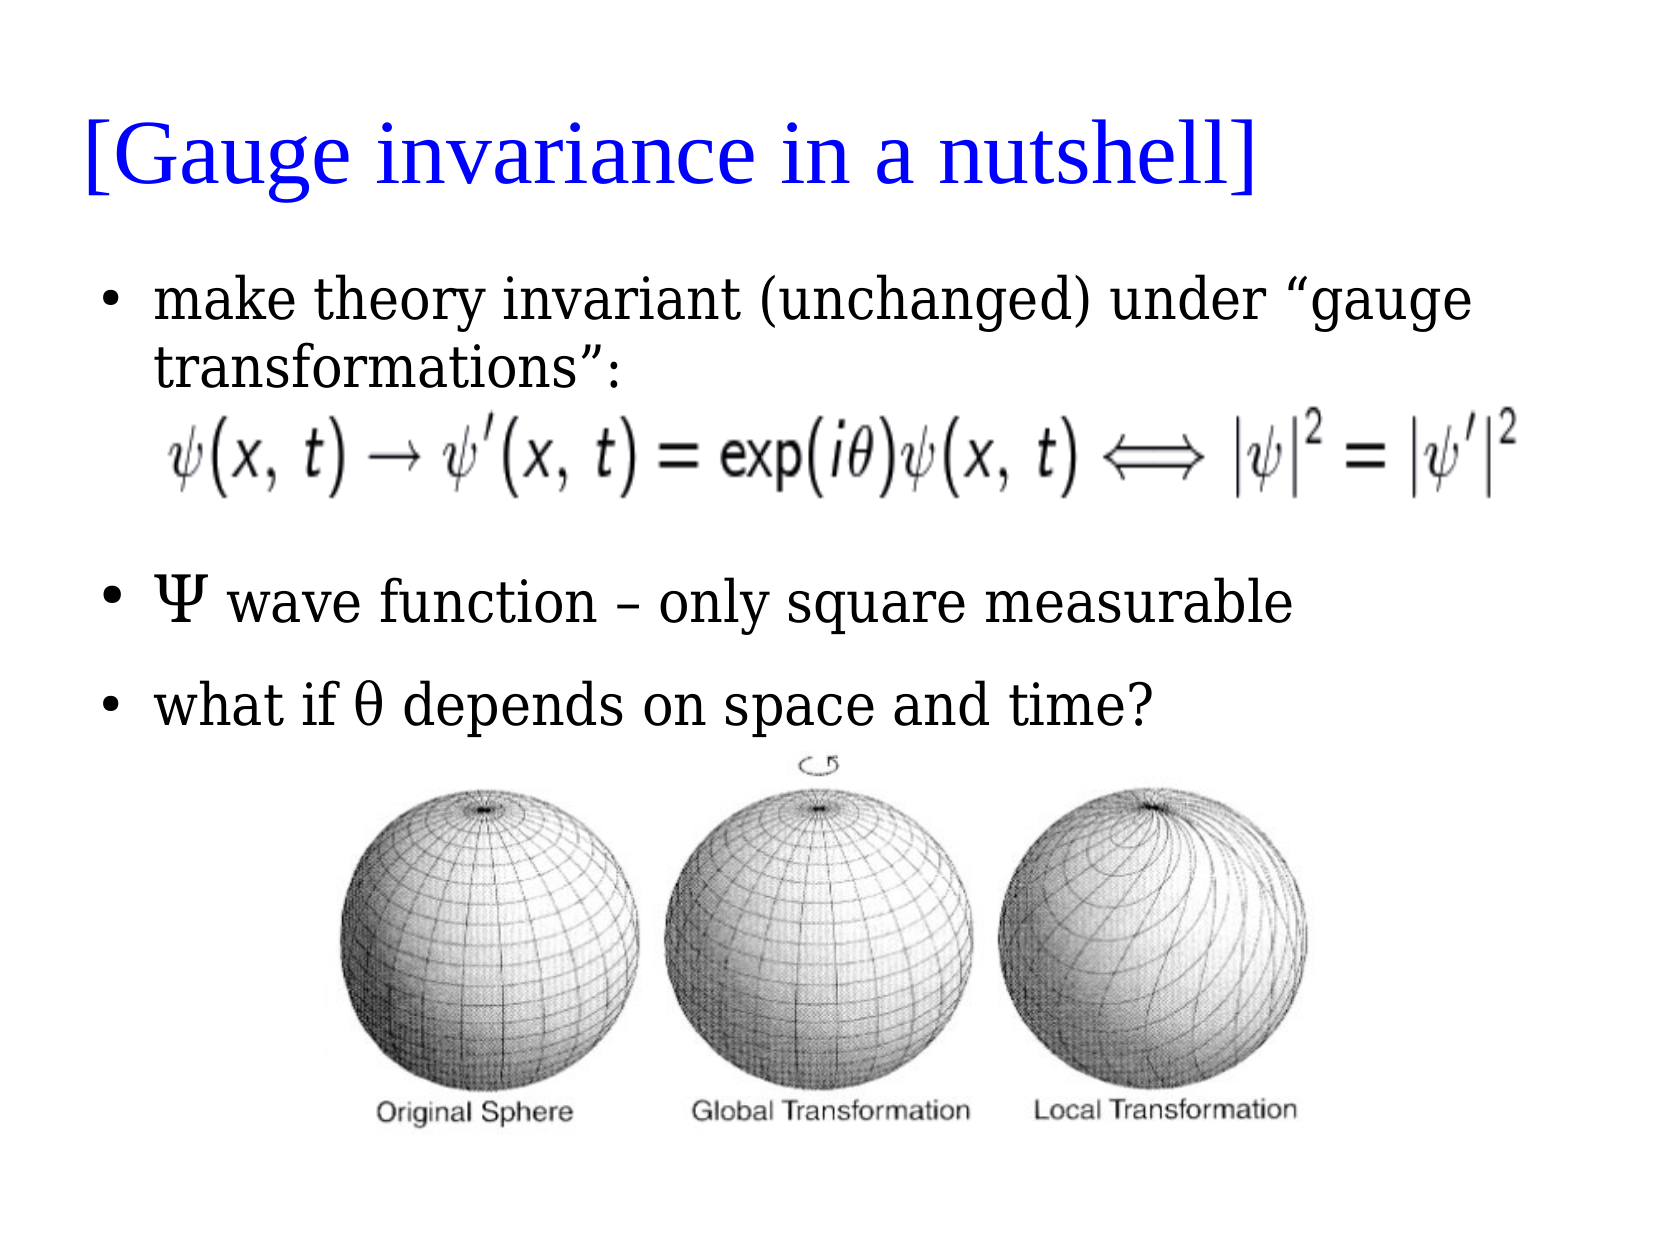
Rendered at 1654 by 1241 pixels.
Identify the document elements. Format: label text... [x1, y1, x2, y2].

title [Gauge invariance in a nutshell] [82, 49, 1571, 257]
picture [324, 738, 1329, 1152]
list make theory invariant (unchanged) under “gauge transformations”: Ψ wave function – only square measurable what if θ depends on space and time? [82, 265, 1565, 805]
picture [147, 390, 1536, 532]
